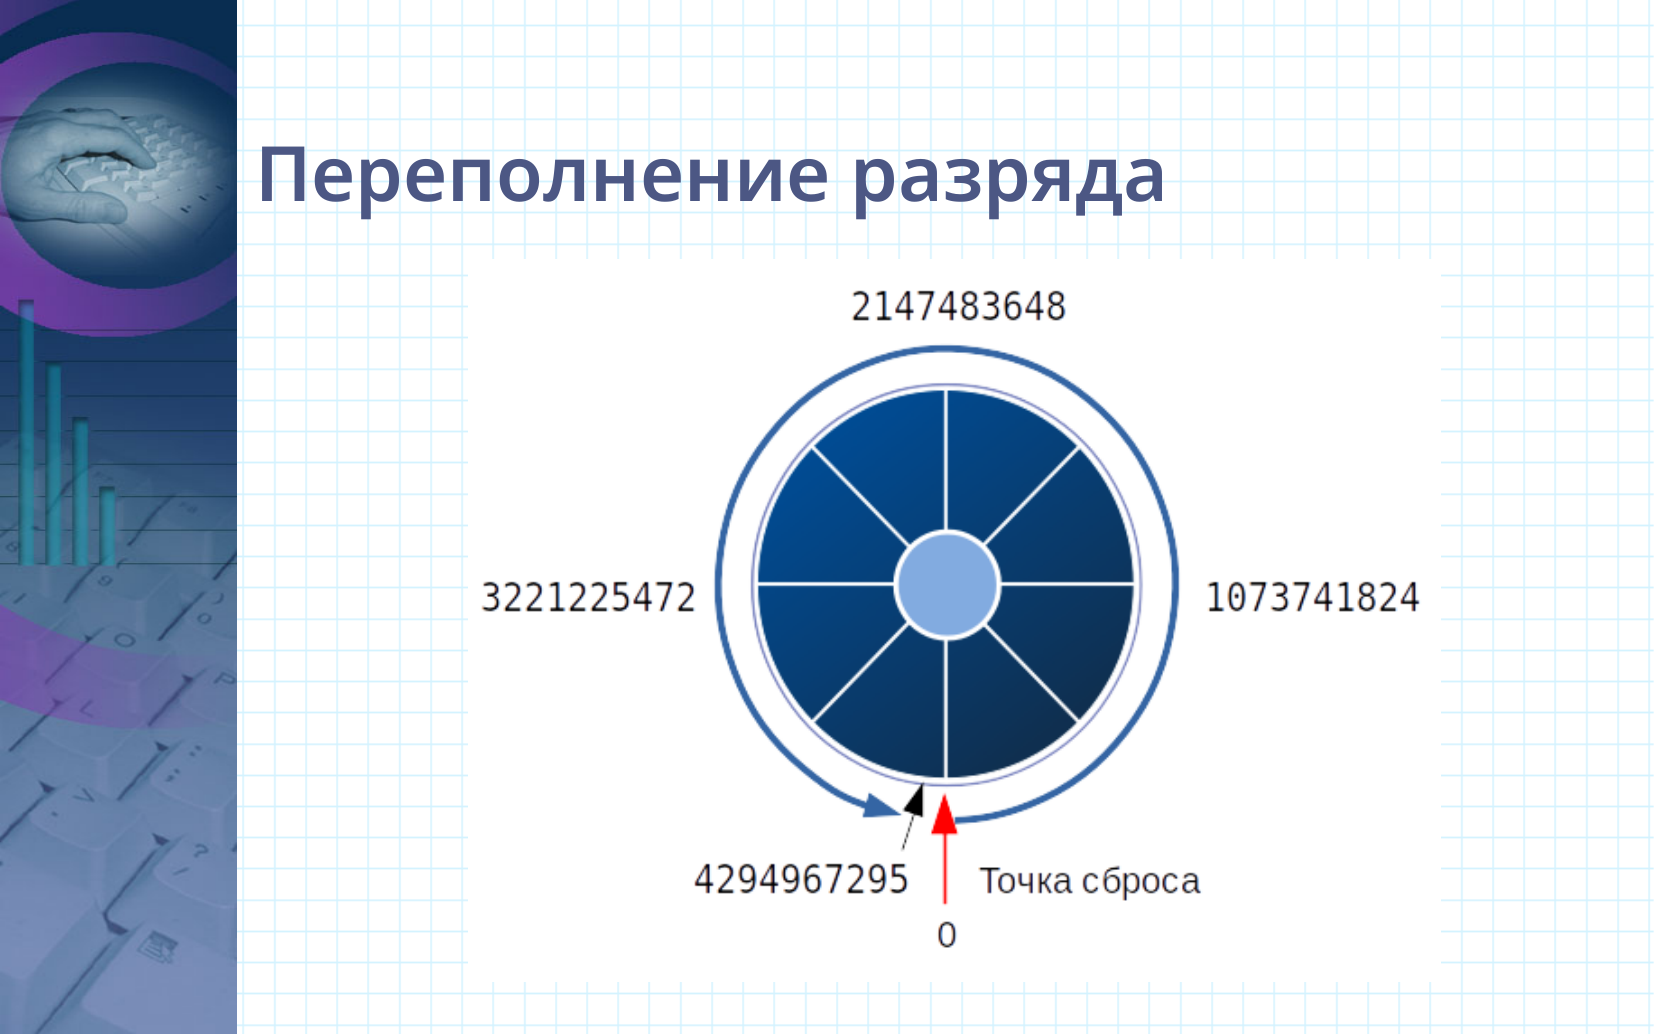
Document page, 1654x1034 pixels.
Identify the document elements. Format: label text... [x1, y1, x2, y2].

picture [0, 0, 1654, 1034]
title Переполнение разряда [254, 85, 1640, 259]
